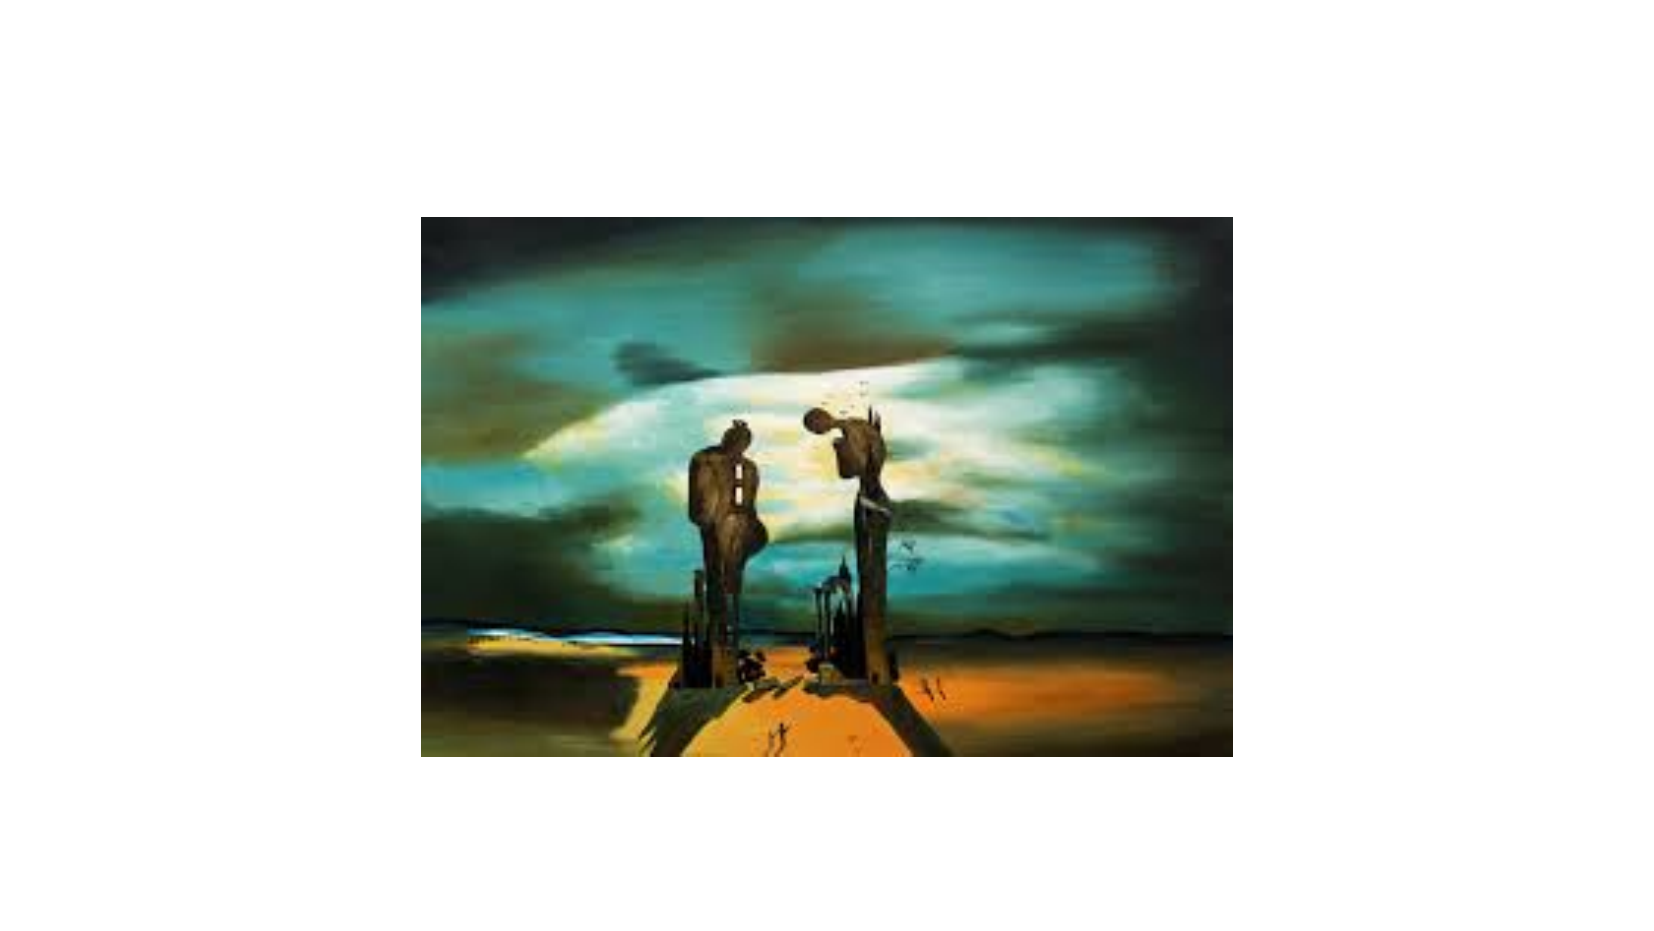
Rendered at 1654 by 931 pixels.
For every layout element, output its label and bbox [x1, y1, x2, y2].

picture [421, 217, 1233, 758]
